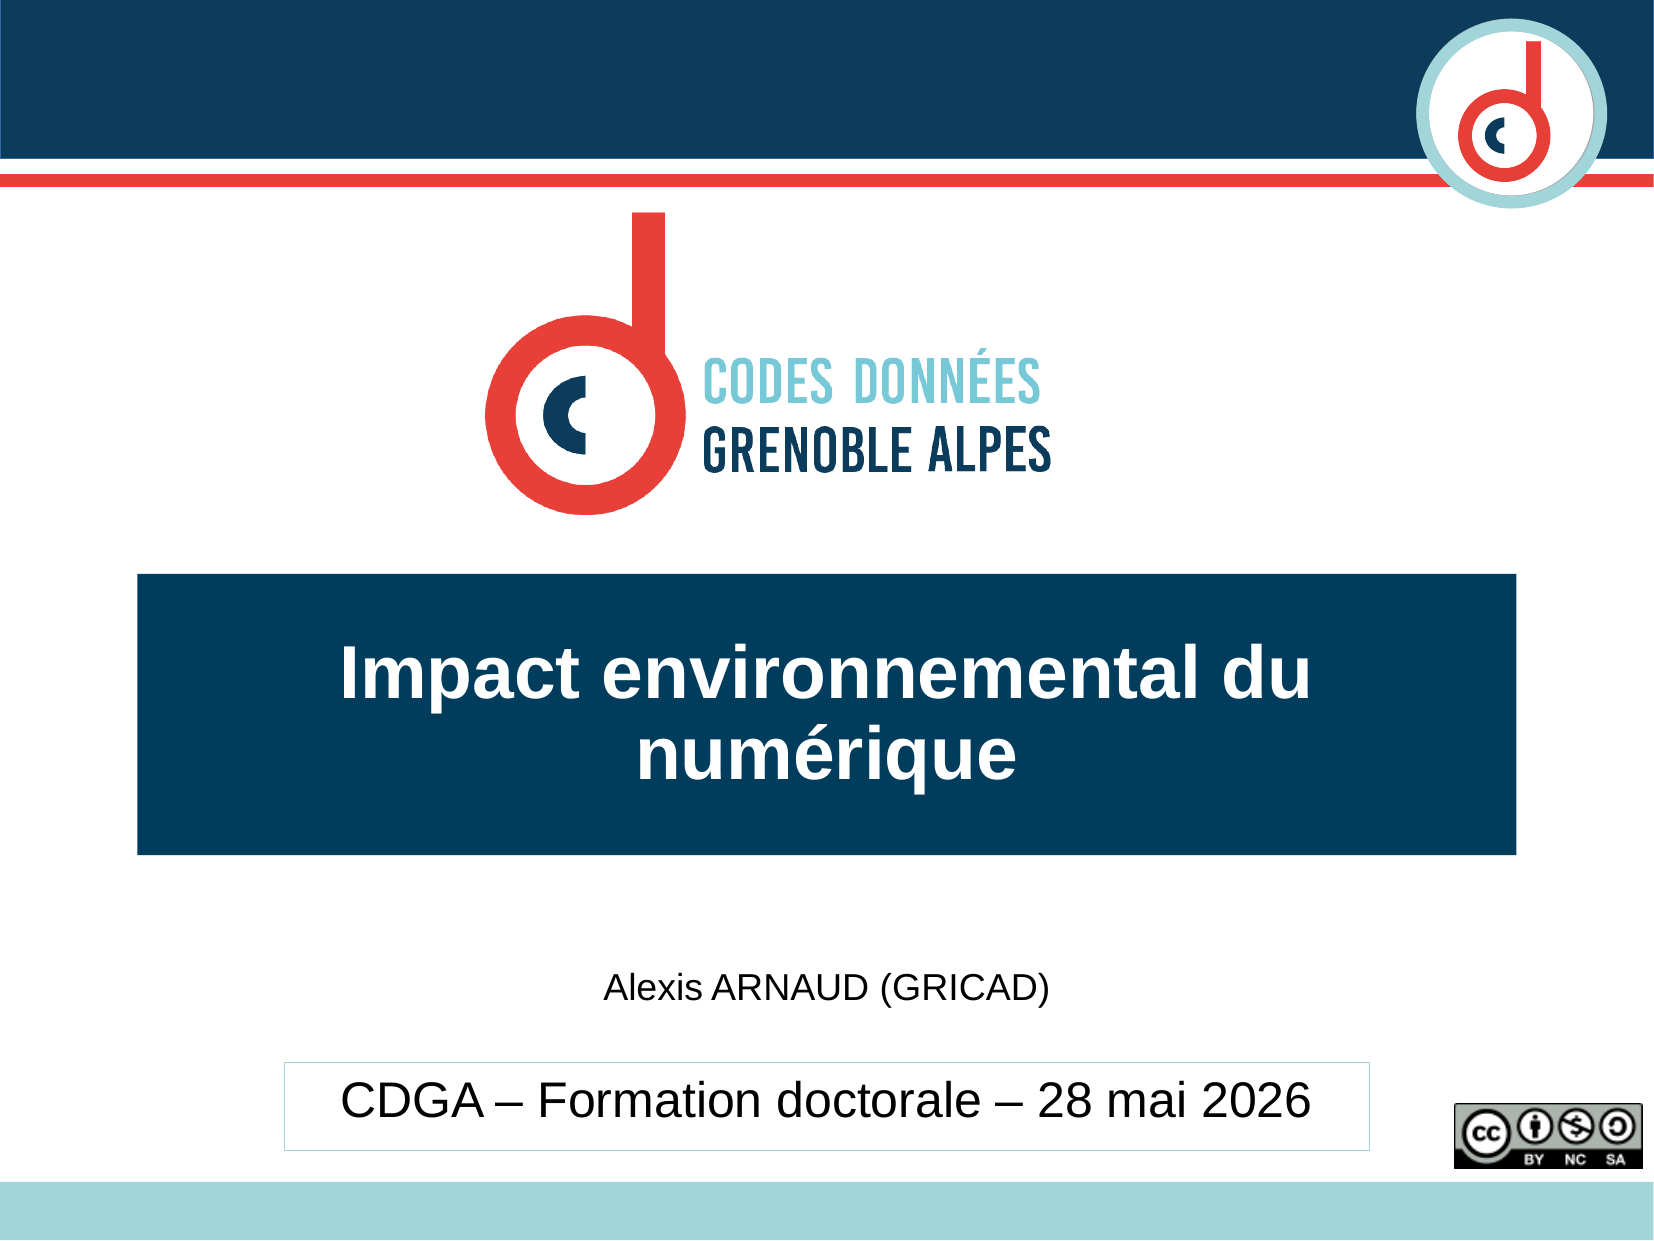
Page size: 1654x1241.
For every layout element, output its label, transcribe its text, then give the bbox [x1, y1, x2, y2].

picture [485, 212, 1169, 515]
text_box Alexis ARNAUD (GRICAD) [577, 958, 1077, 1016]
picture [1454, 1103, 1643, 1169]
list CDGA – Formation doctorale – 28 mai 2026 [284, 1062, 1370, 1151]
title Impact environnemental du numérique [137, 573, 1517, 856]
